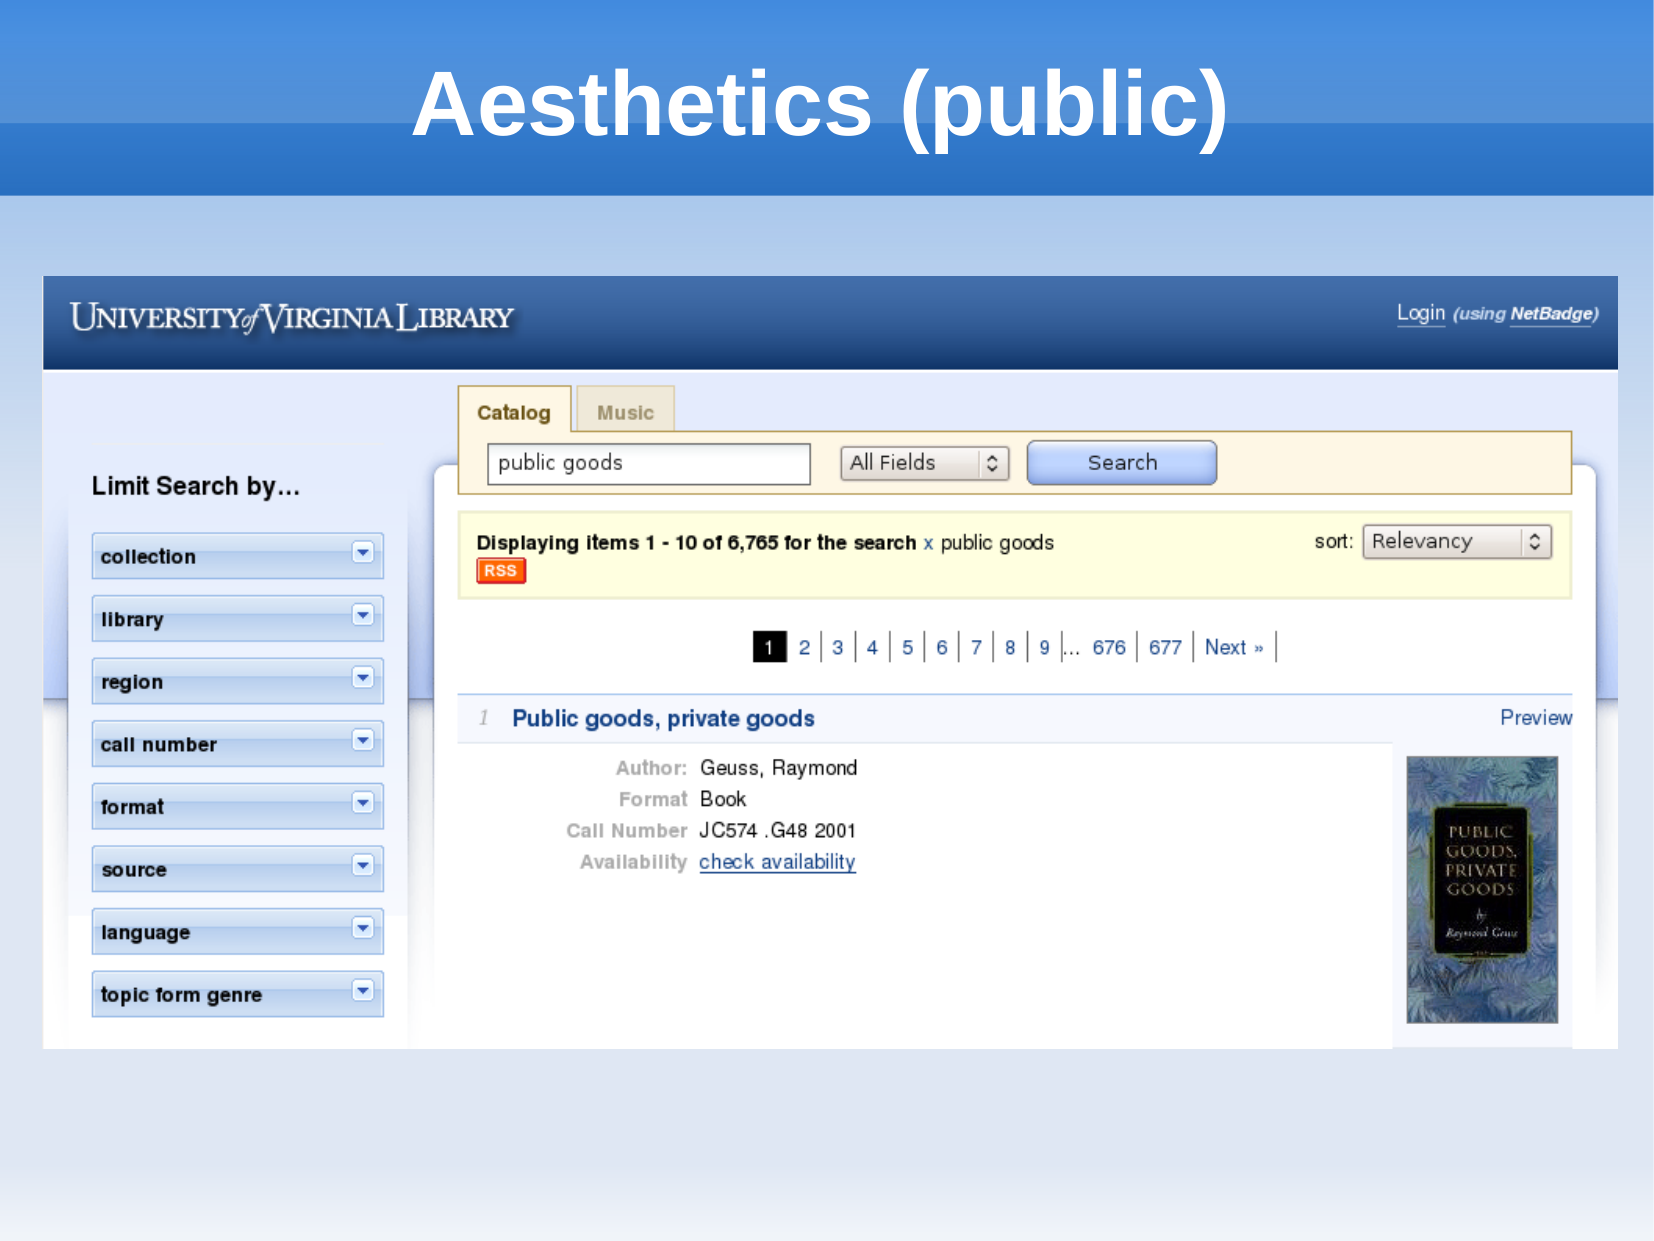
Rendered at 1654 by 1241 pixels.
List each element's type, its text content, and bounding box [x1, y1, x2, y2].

picture [0, 0, 1654, 1241]
title Aesthetics (public) [76, 0, 1565, 208]
